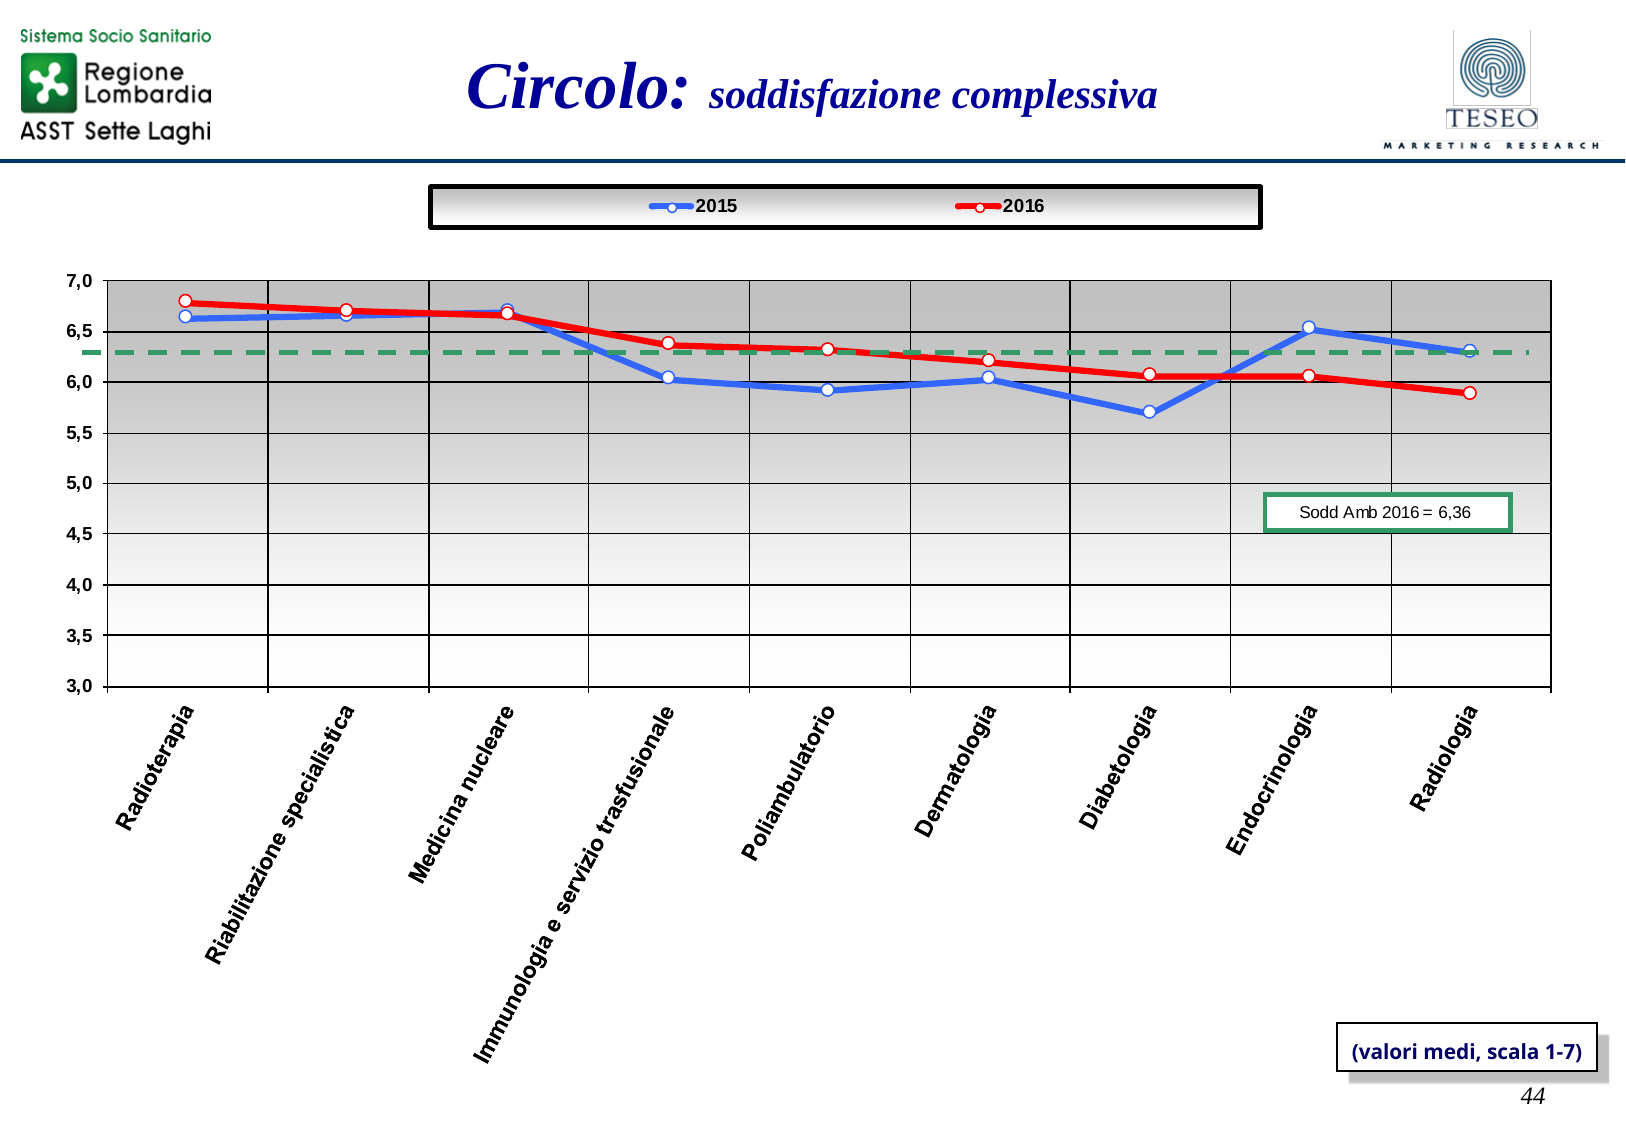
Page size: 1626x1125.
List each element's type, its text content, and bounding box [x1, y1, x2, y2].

text_box Circolo: soddisfazione complessiva [268, 18, 1356, 139]
picture [21, 26, 1604, 1125]
